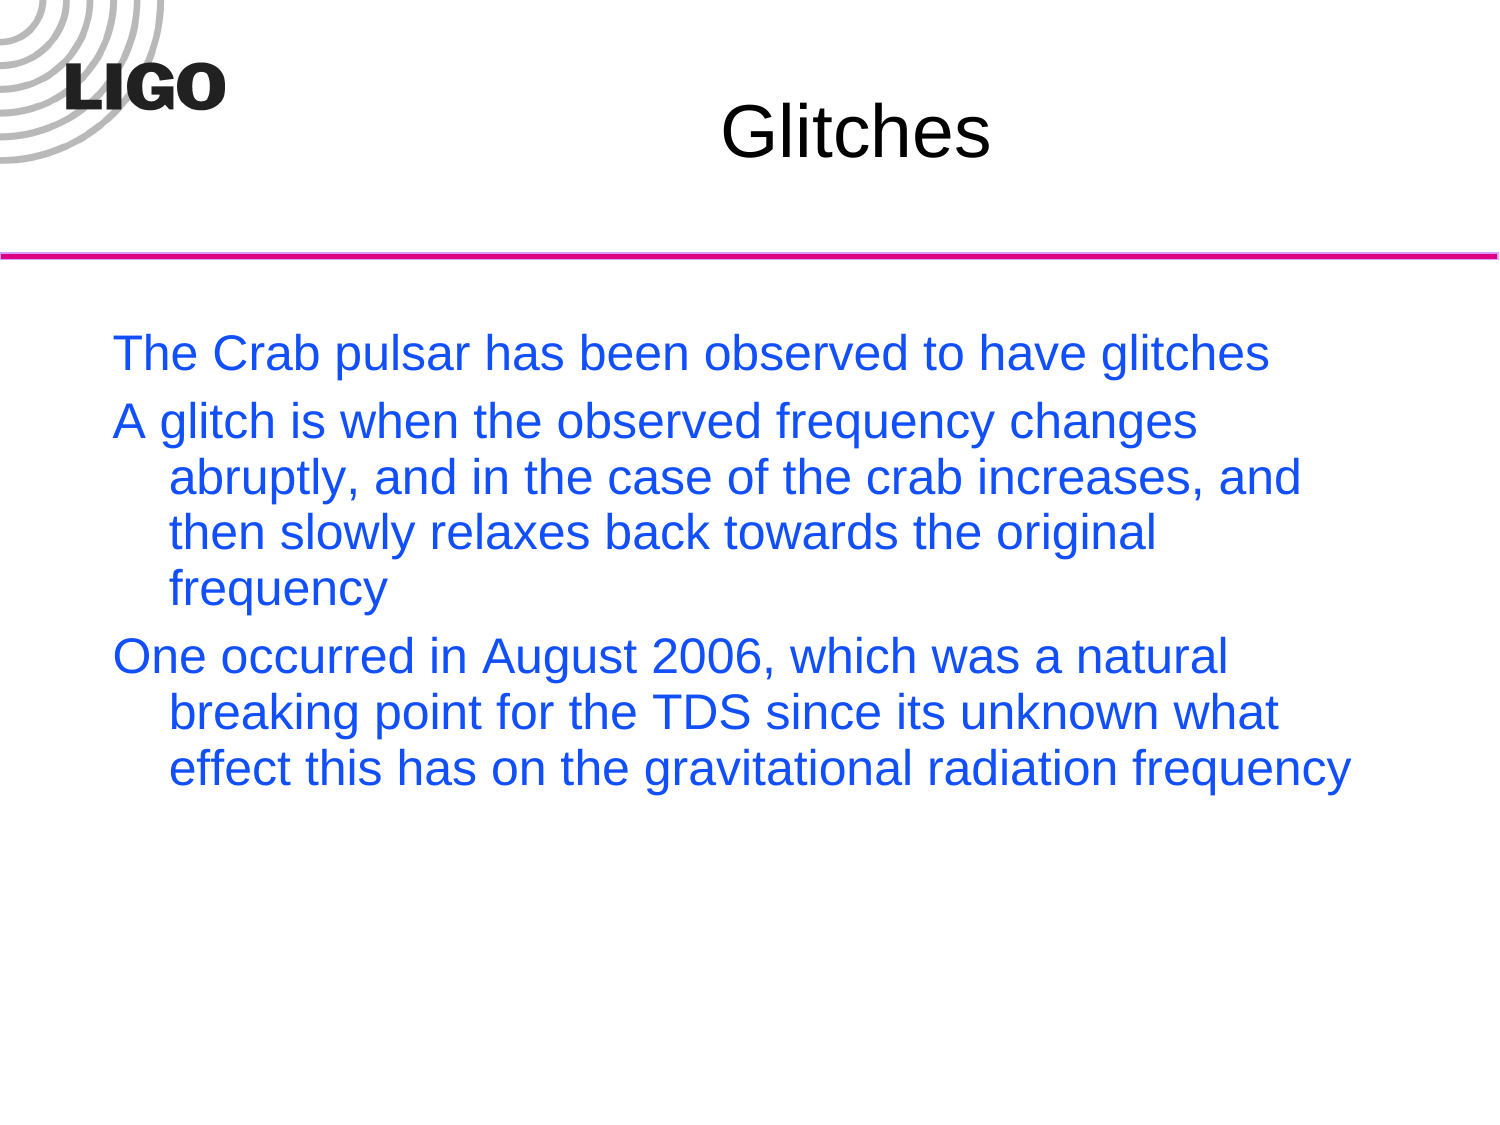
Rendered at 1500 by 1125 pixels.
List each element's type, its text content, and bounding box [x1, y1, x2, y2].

title Glitches [262, 37, 1450, 225]
list The Crab pulsar has been observed to have glitches A glitch is when the observed frequency changes abruptly, and in the case of the crab increases, and then slowly relaxes back towards the original frequency One occurred in August 2006, which was a natural breaking point for the TDS since its unknown what effect this has on the gravitational radiation frequency [112, 324, 1388, 1001]
